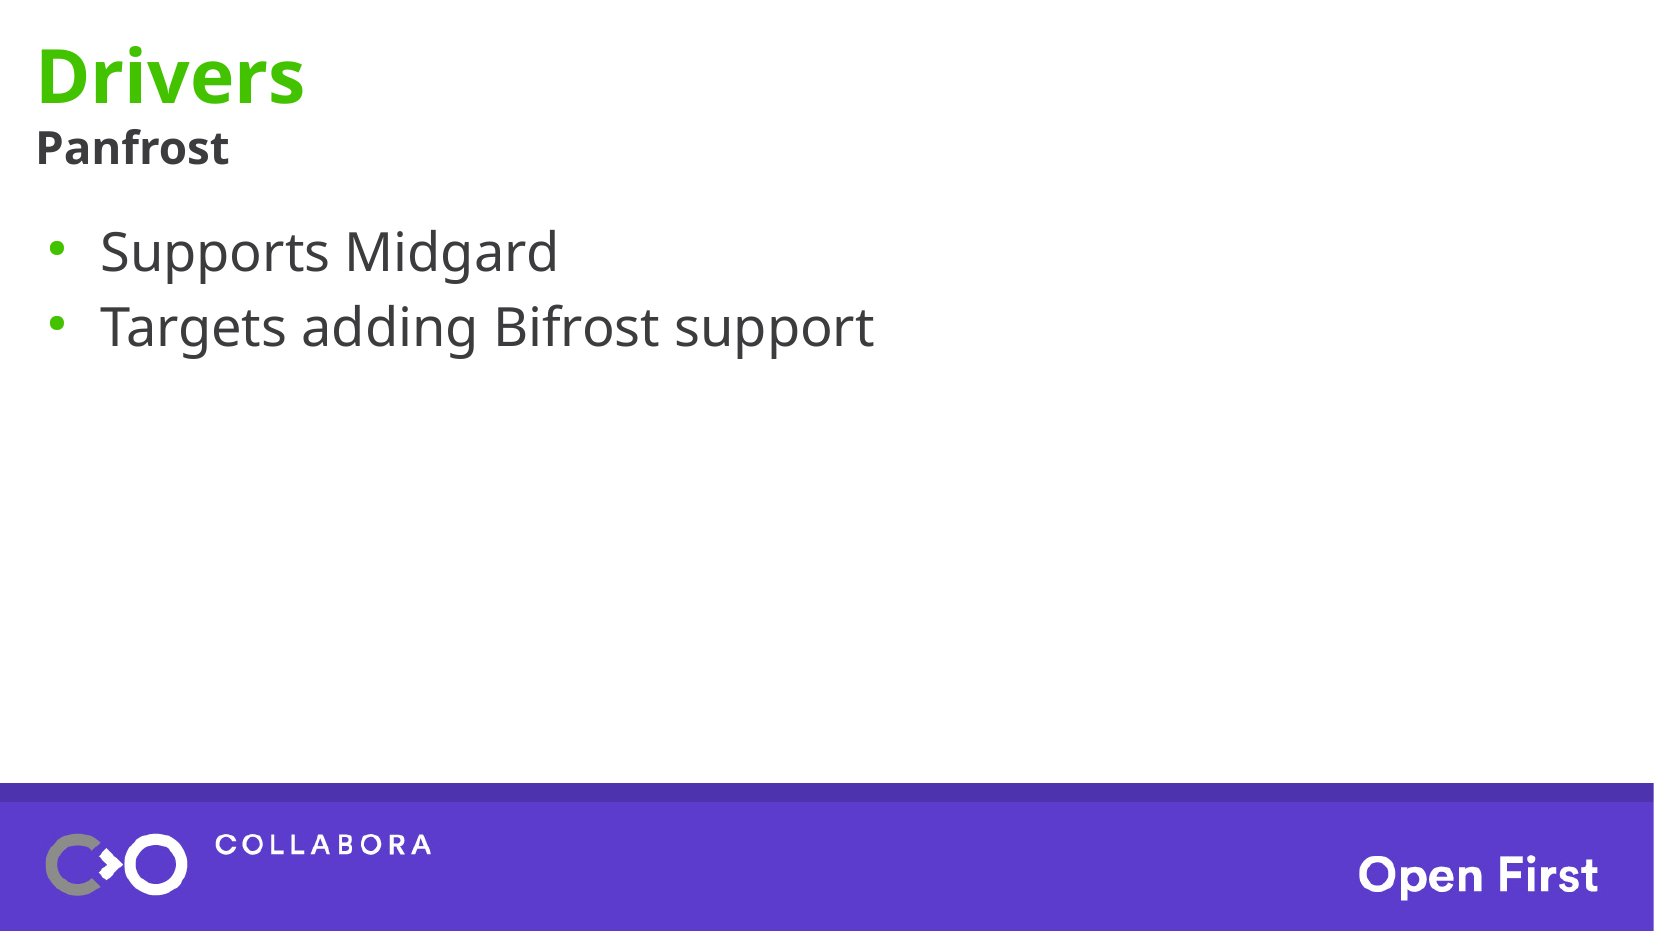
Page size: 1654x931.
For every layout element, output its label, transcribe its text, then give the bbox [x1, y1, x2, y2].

title Drivers Panfrost [35, 28, 1608, 193]
picture [0, 0, 1654, 931]
list Supports Midgard Targets adding Bifrost support [29, 207, 1602, 851]
